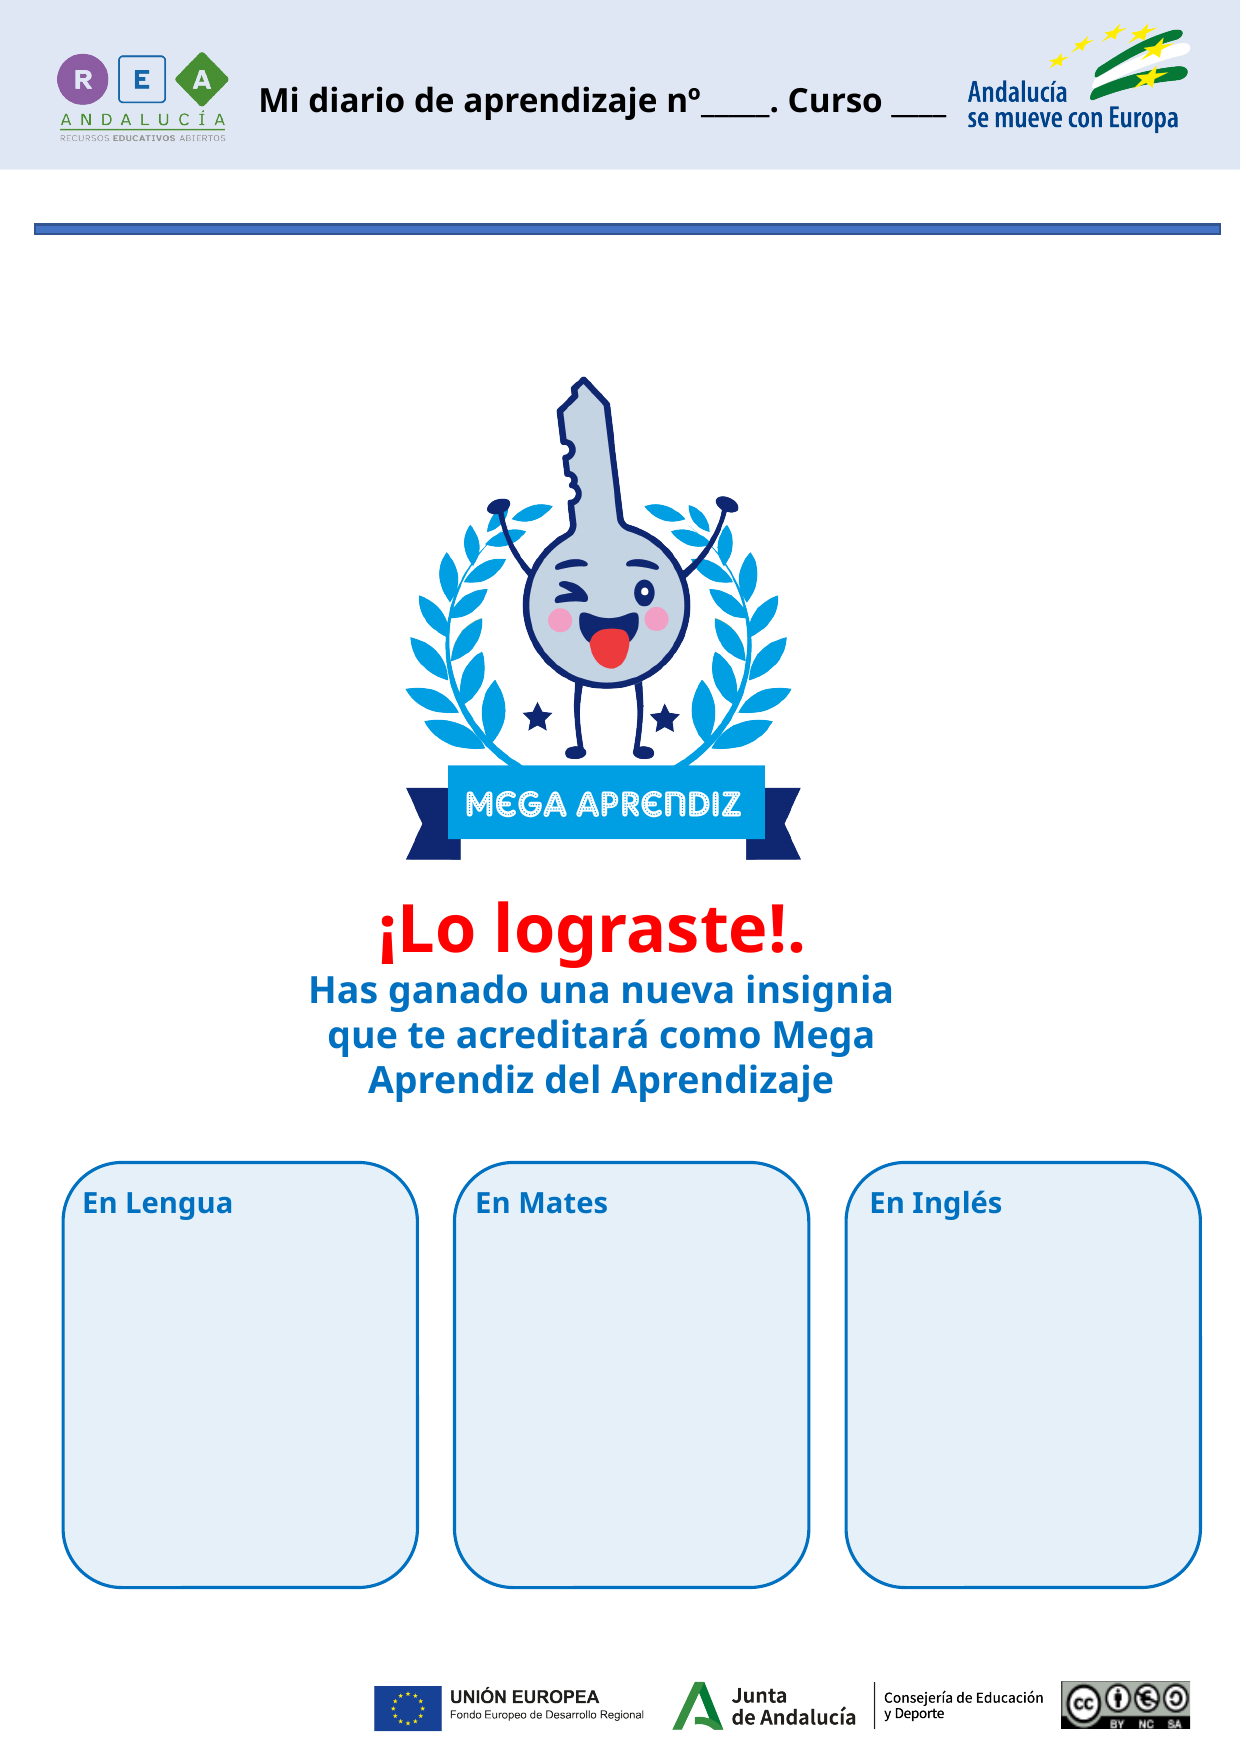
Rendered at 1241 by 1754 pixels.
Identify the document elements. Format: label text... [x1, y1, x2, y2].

text_box [846, 1162, 1201, 1588]
text_box [63, 1162, 418, 1588]
text_box ¡Lo lograste!. Has ganado una nueva insignia que te acreditará como Mega Aprendiz del Aprendizaje [266, 878, 936, 1073]
text_box Mi diario de aprendizaje nº_____. Curso ____ [243, 71, 961, 127]
text_box [34, 224, 178, 234]
picture [353, 1656, 1191, 1745]
text_box [1028, 224, 1221, 234]
text_box En Lengua [67, 1177, 249, 1227]
picture [178, 193, 1028, 1043]
text_box En Mates [460, 1177, 623, 1227]
text_box [0, 0, 1241, 170]
picture [961, 21, 1197, 139]
text_box [454, 1162, 809, 1588]
picture [43, 47, 242, 146]
text_box En Inglés [854, 1177, 1018, 1227]
